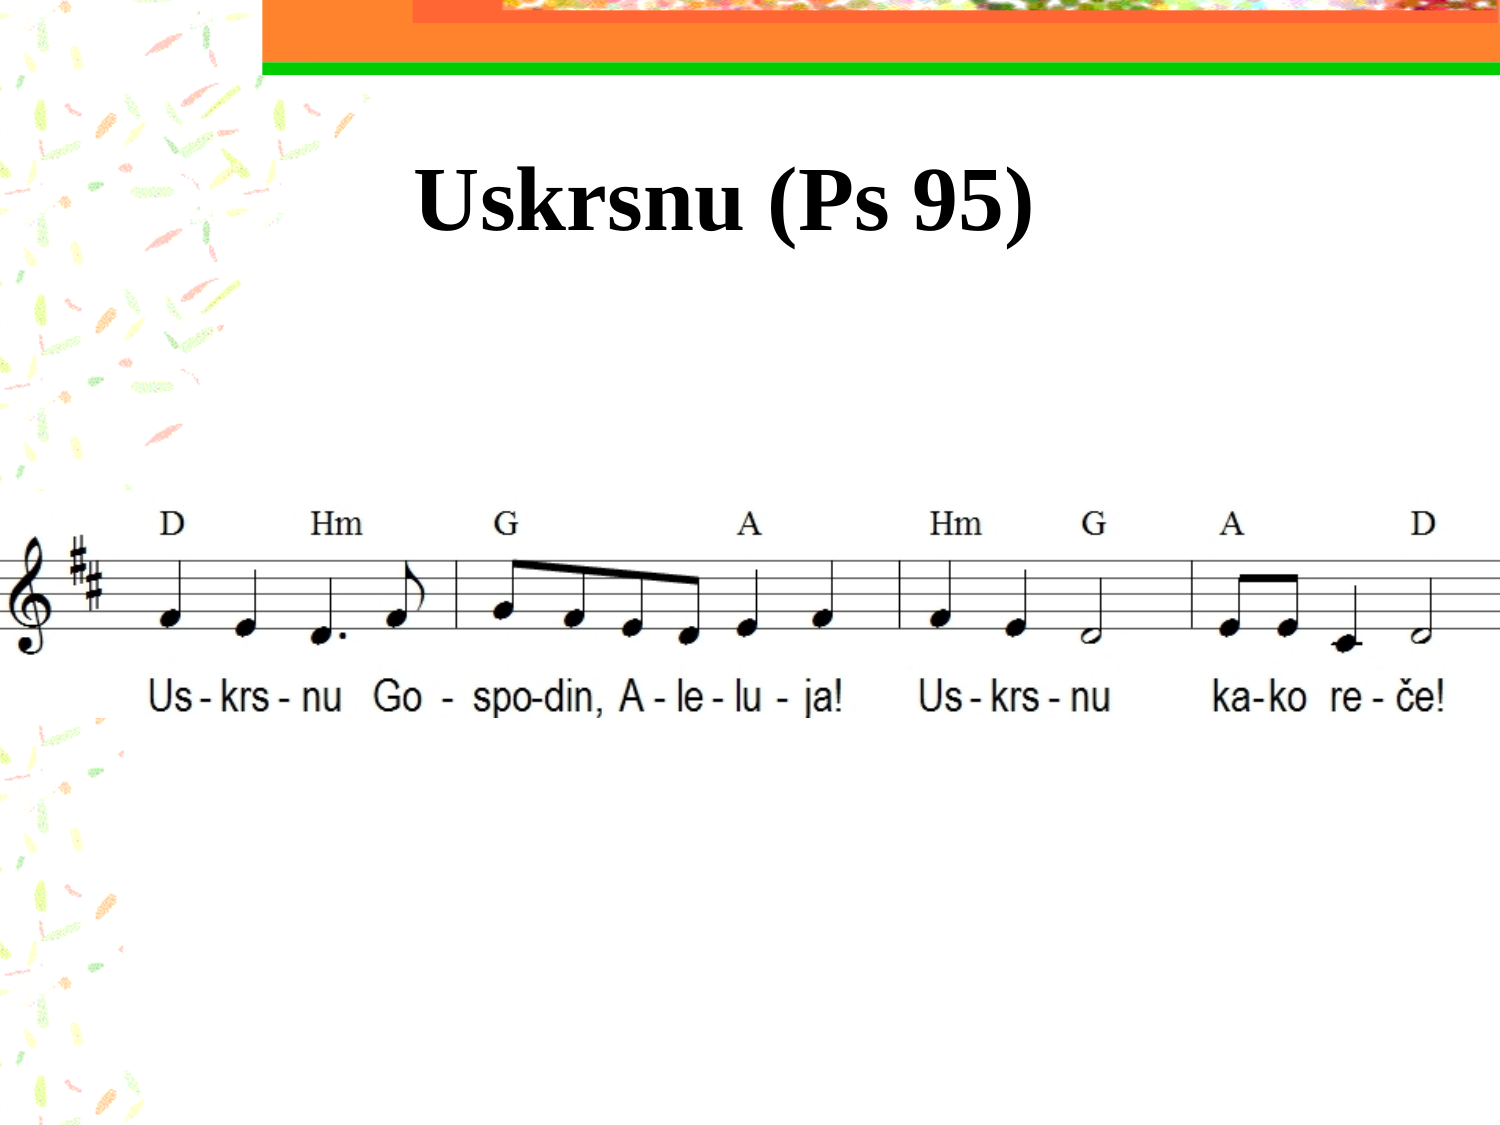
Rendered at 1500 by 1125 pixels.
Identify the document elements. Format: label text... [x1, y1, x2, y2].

picture [0, 0, 1500, 1125]
text_box Uskrsnu (Ps 95) [87, 99, 1363, 288]
picture [412, 0, 1500, 23]
